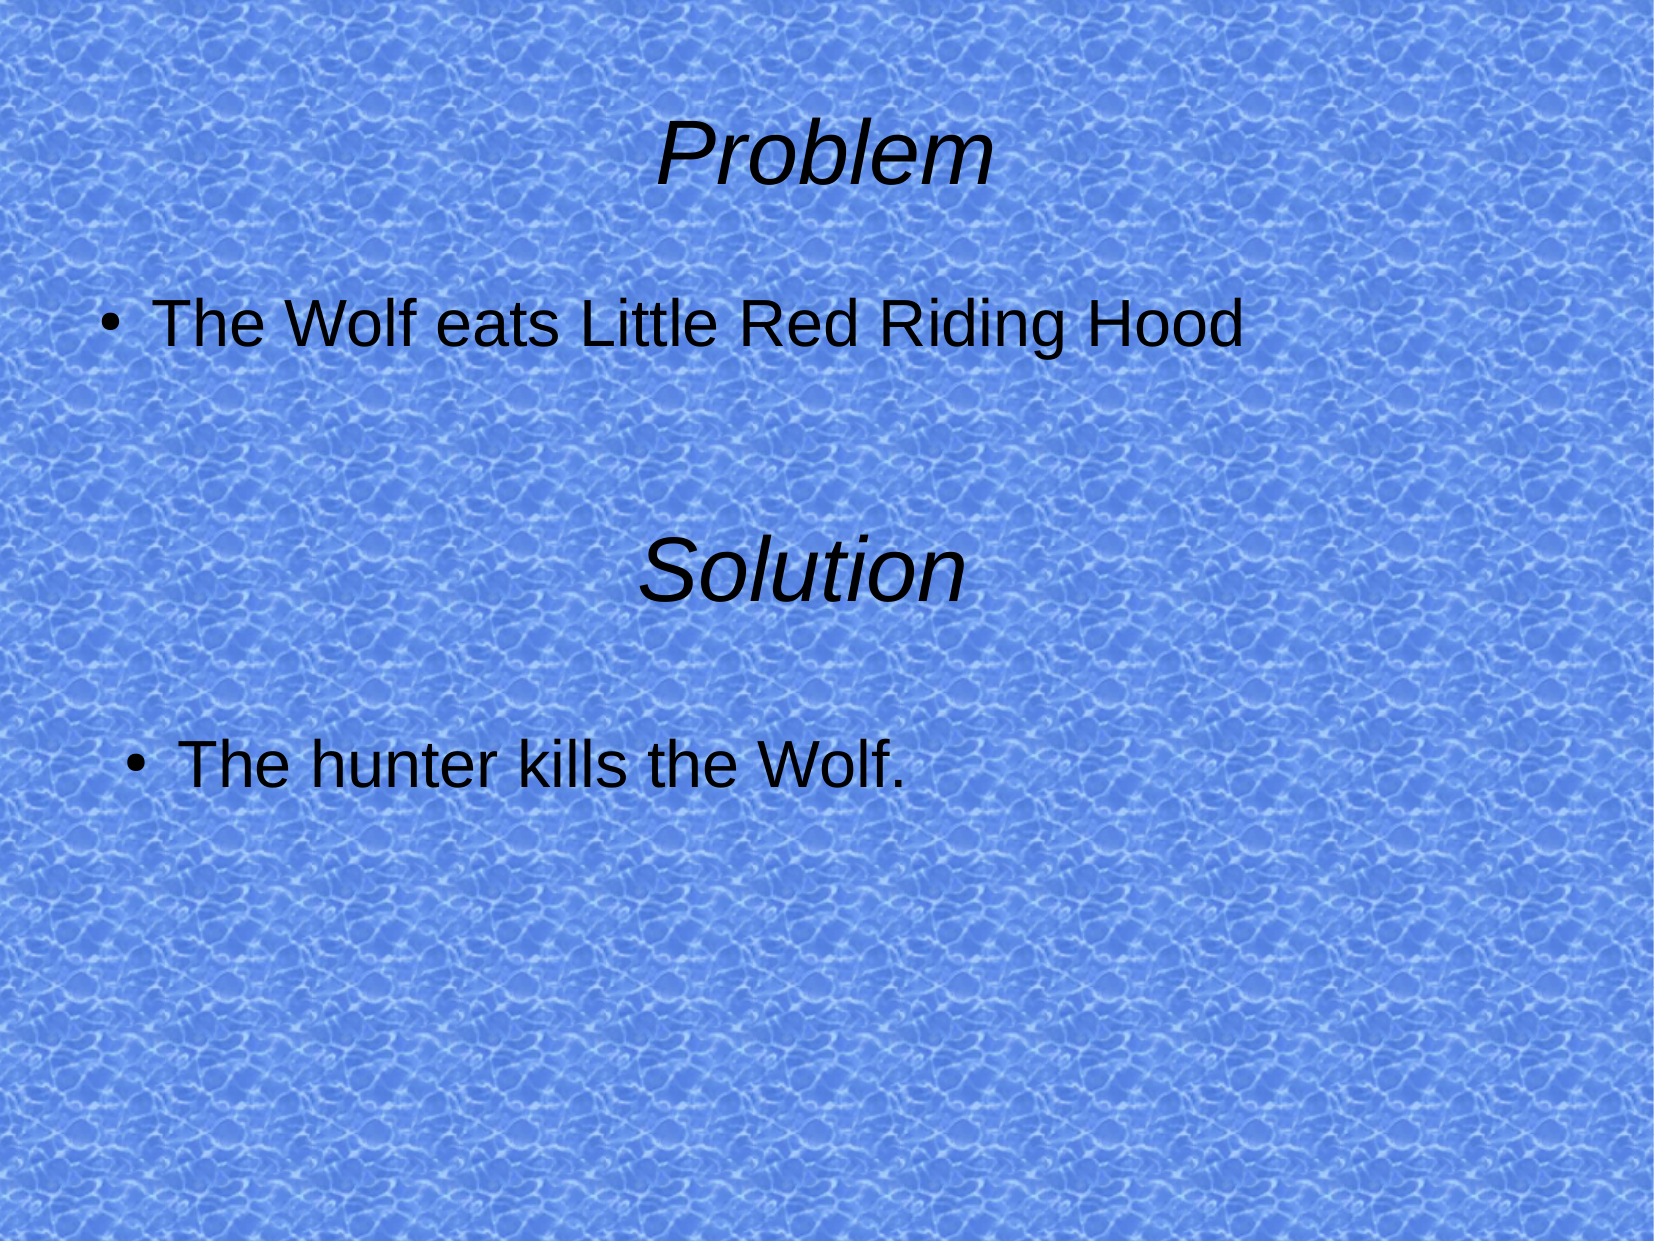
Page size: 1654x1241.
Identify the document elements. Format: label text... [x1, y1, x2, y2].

picture [0, 0, 1654, 1241]
list The Wolf eats Little Red Riding Hood [80, 286, 1569, 1006]
title Solution [59, 466, 1548, 674]
list The hunter kills the Wolf. [106, 727, 1371, 969]
title Problem [82, 49, 1571, 257]
